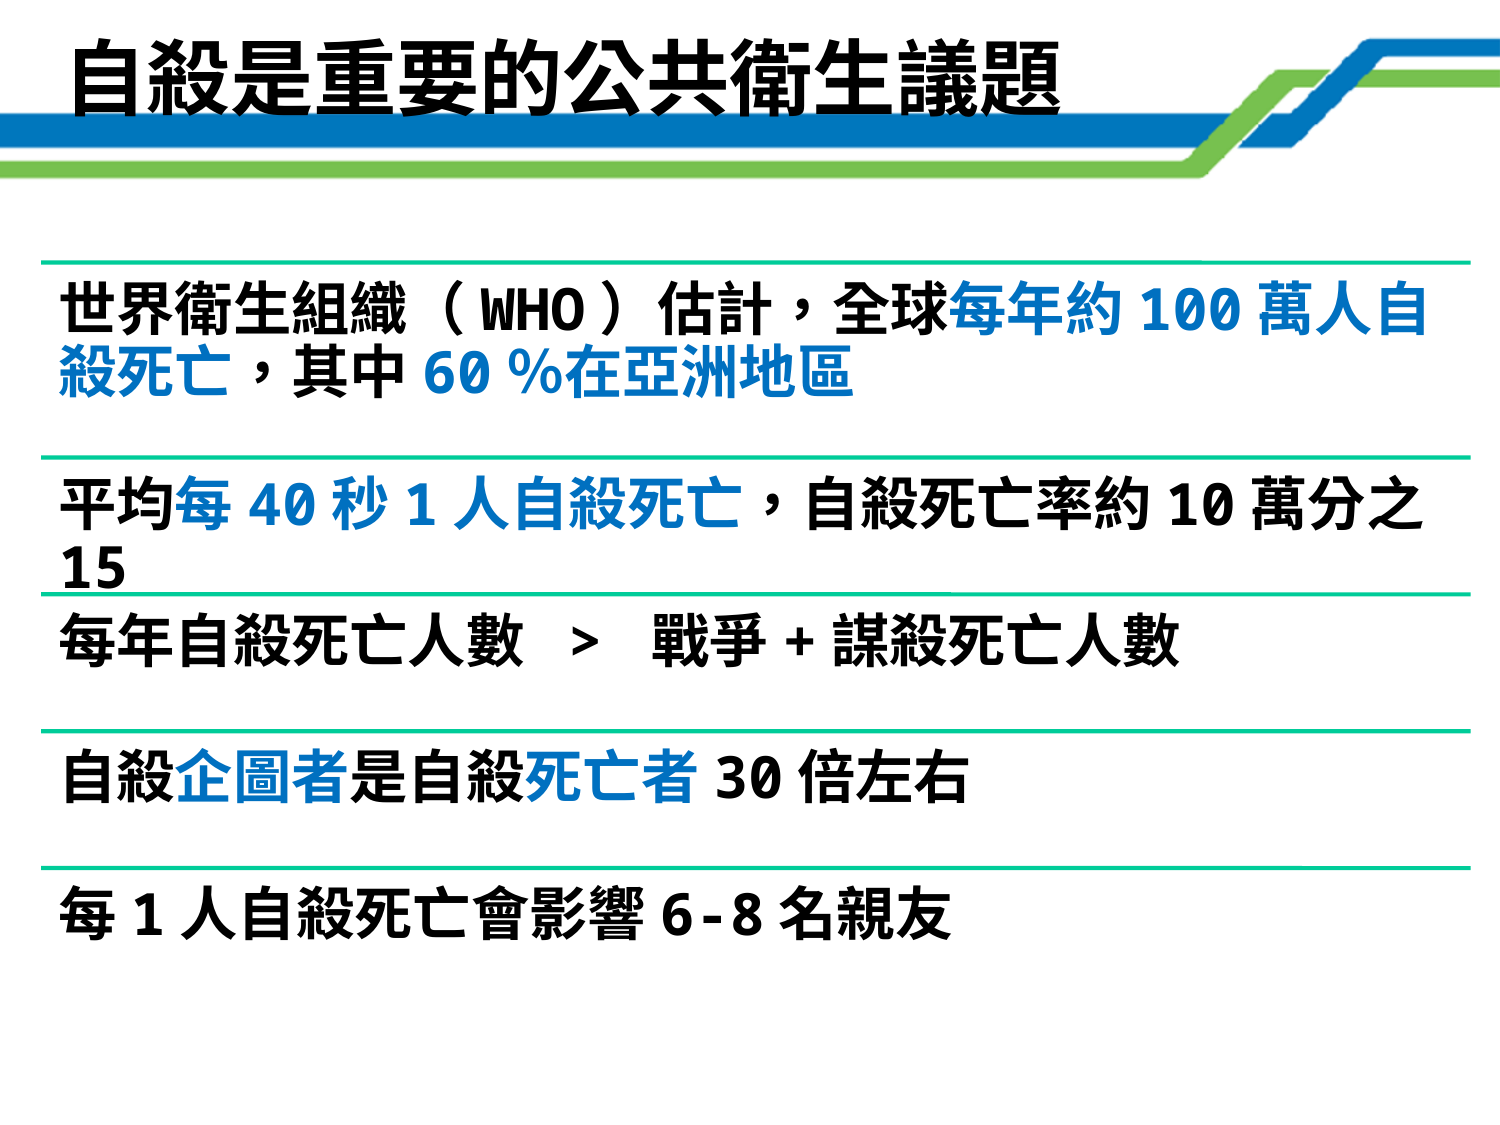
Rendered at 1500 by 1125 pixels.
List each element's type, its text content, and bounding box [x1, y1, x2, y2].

text_box 每年自殺死亡人數 > 戰爭+謀殺死亡人數 [41, 594, 1471, 731]
text_box 每1人自殺死亡會影響6-8名親友 [41, 867, 1471, 1005]
title 自殺是重要的公共衛生議題 [29, 19, 1139, 107]
text_box 自殺企圖者是自殺死亡者30倍左右 [41, 731, 1471, 867]
text_box 平均每40秒1人自殺死亡，自殺死亡率約10萬分之15 [41, 457, 1471, 594]
text_box 世界衛生組織（WHO）估計，全球每年約100萬人自殺死亡，其中60％在亞洲地區 [41, 262, 1470, 457]
